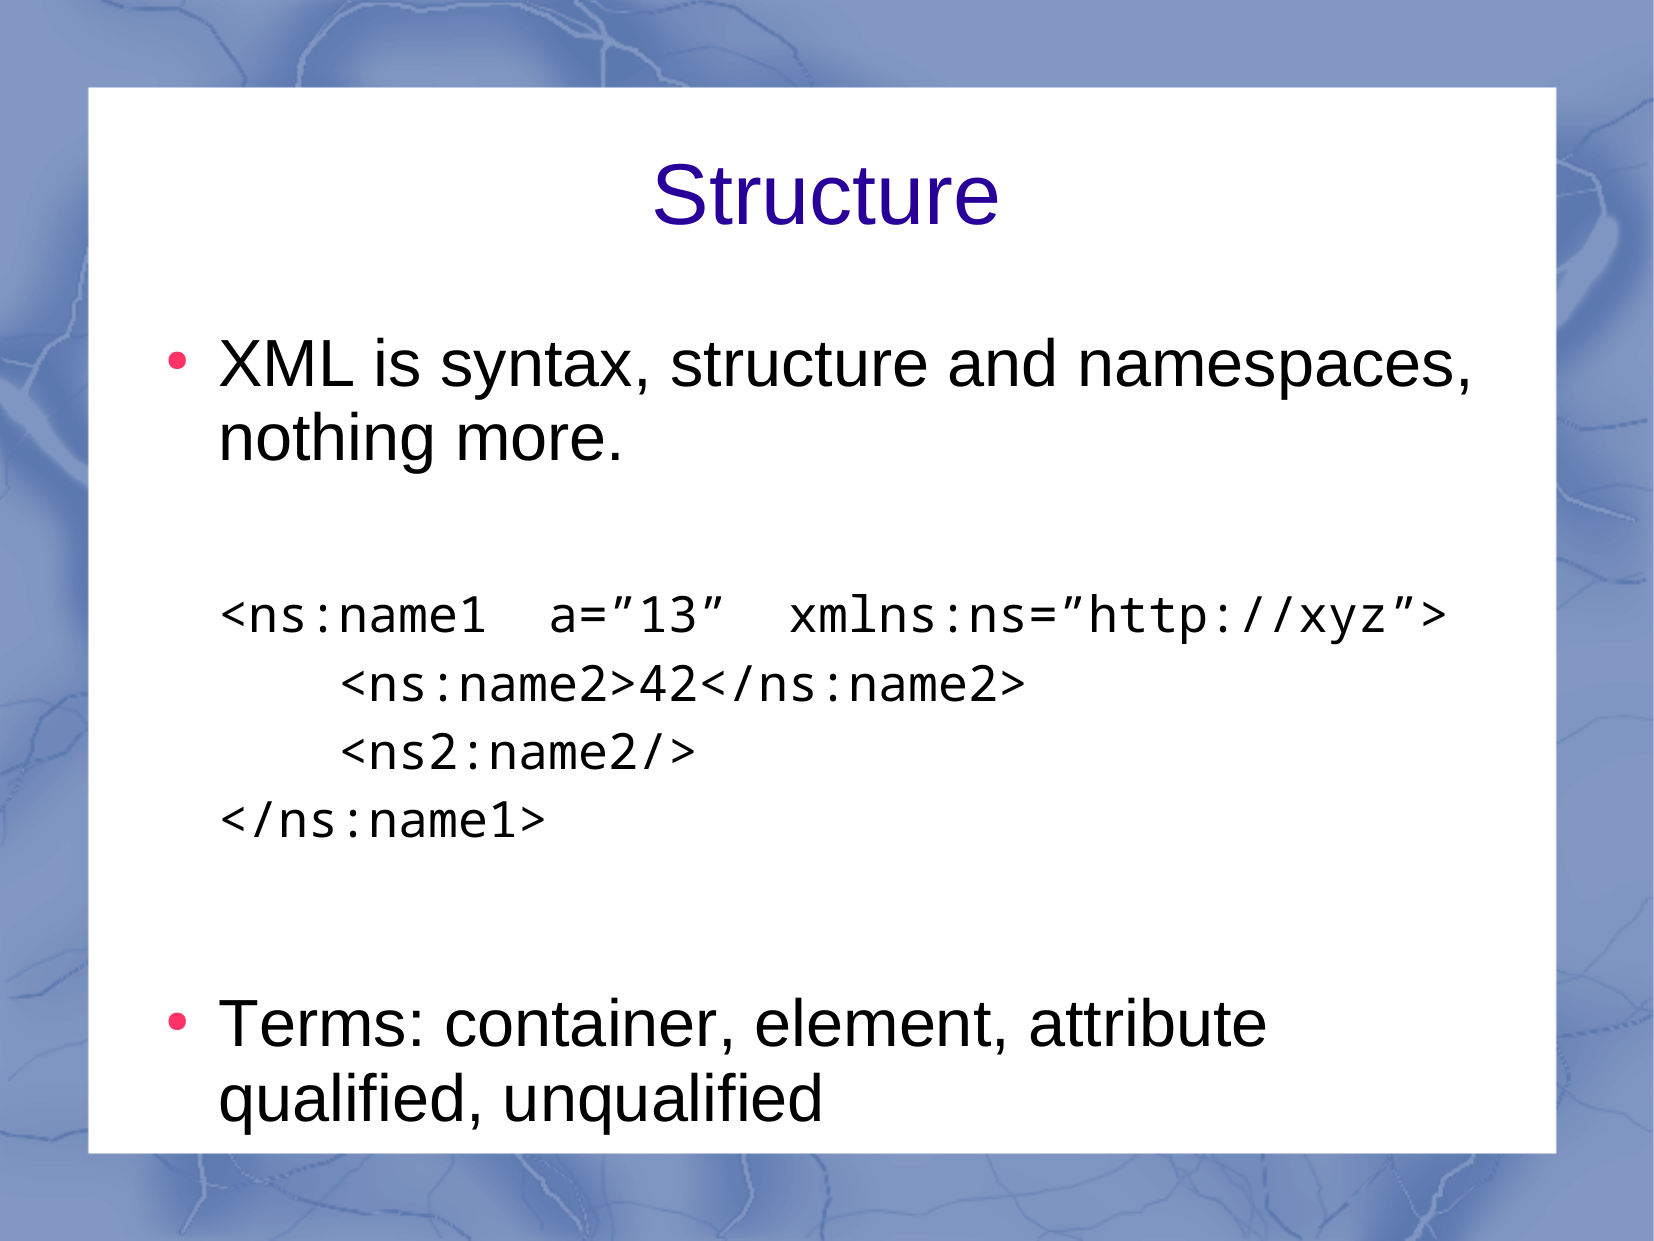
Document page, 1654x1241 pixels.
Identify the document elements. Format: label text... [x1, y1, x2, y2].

title Structure [118, 90, 1536, 298]
picture [0, 0, 1654, 1241]
list XML is syntax, structure and namespaces, nothing more. <ns:name1 a=”13” xmlns:ns=”http://xyz”> <ns:name2>42</ns:name2> <ns2:name2/> </ns:name1> Terms: container, element, attribute qualified, unqualified [147, 325, 1506, 1232]
